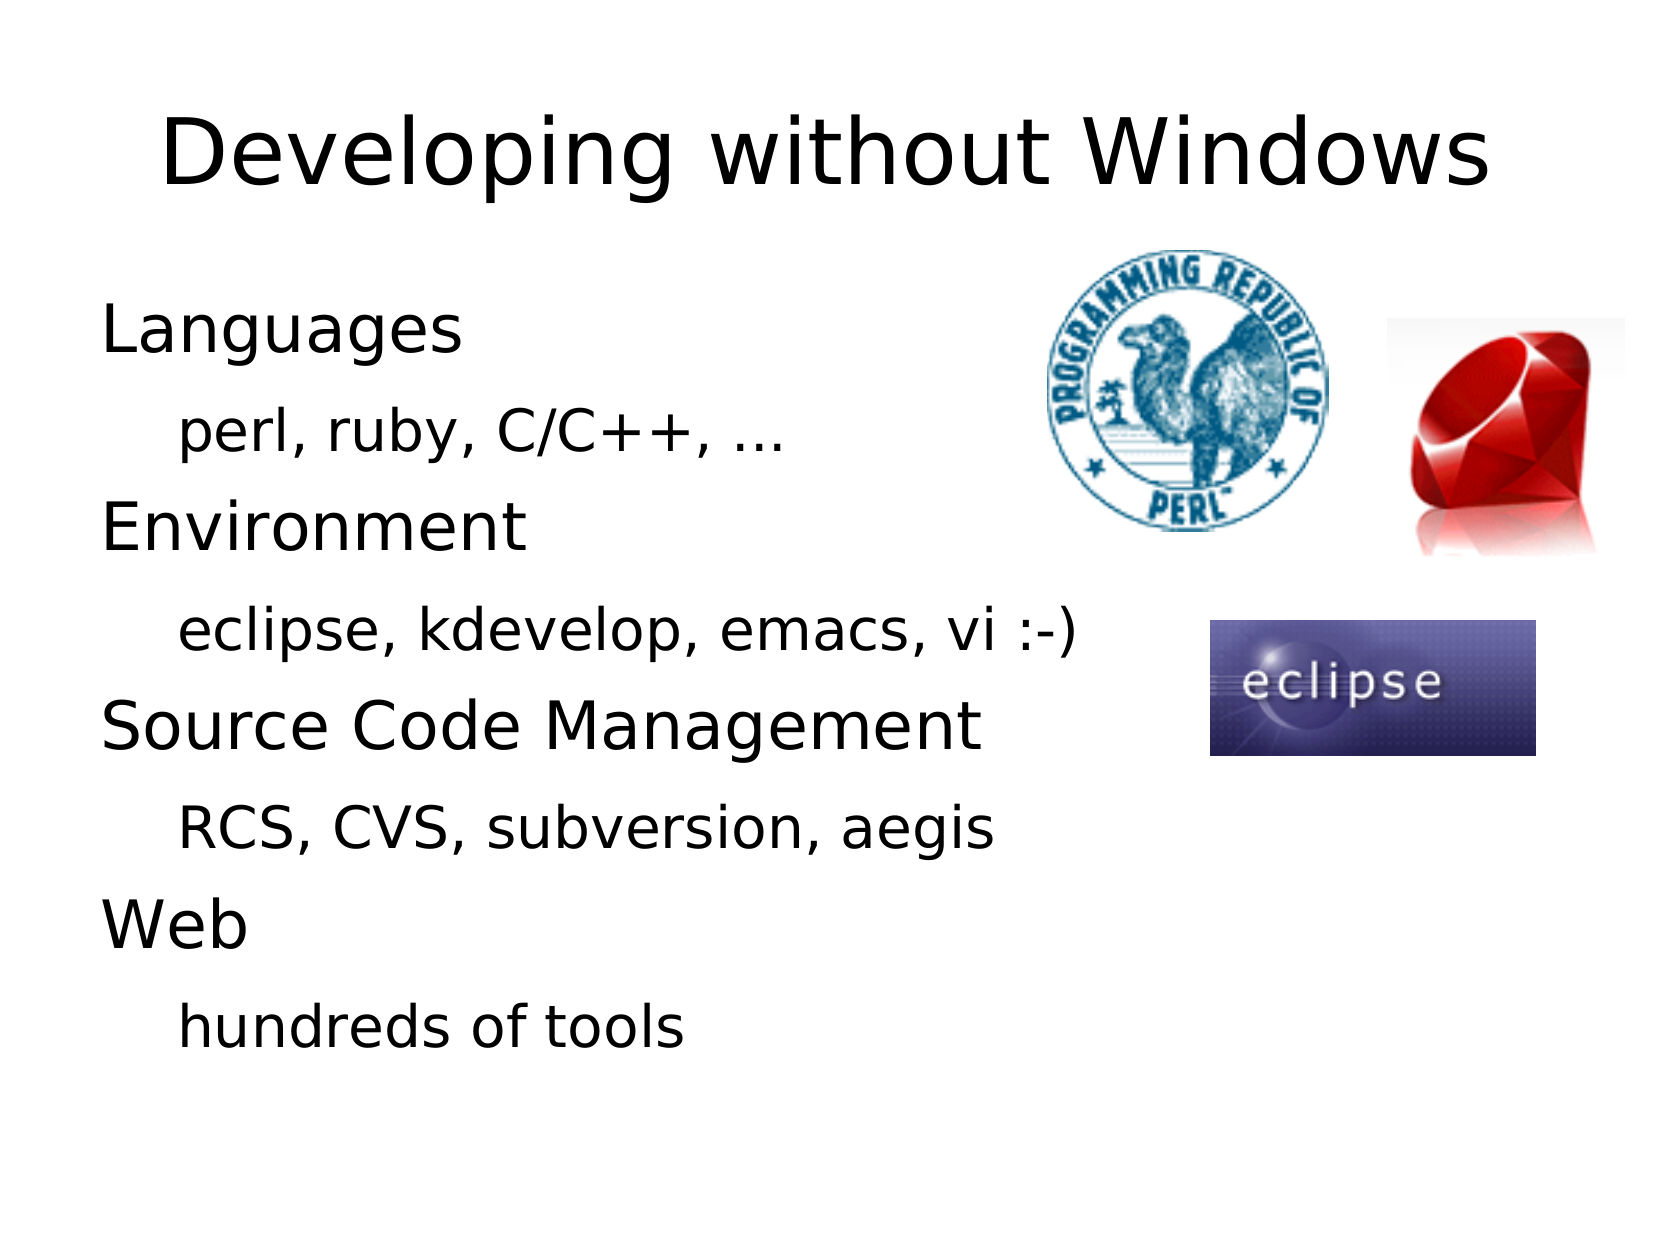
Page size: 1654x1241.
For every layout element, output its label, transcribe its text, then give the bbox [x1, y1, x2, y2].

picture [1387, 318, 1625, 562]
title Developing without Windows [82, 49, 1571, 257]
picture [1047, 250, 1329, 532]
picture [1210, 620, 1536, 756]
list Languages perl, ruby, C/C++, ... Environment eclipse, kdevelop, emacs, vi :-) Source Code Management RCS, CVS, subversion, aegis Web hundreds of tools [82, 290, 1571, 1109]
